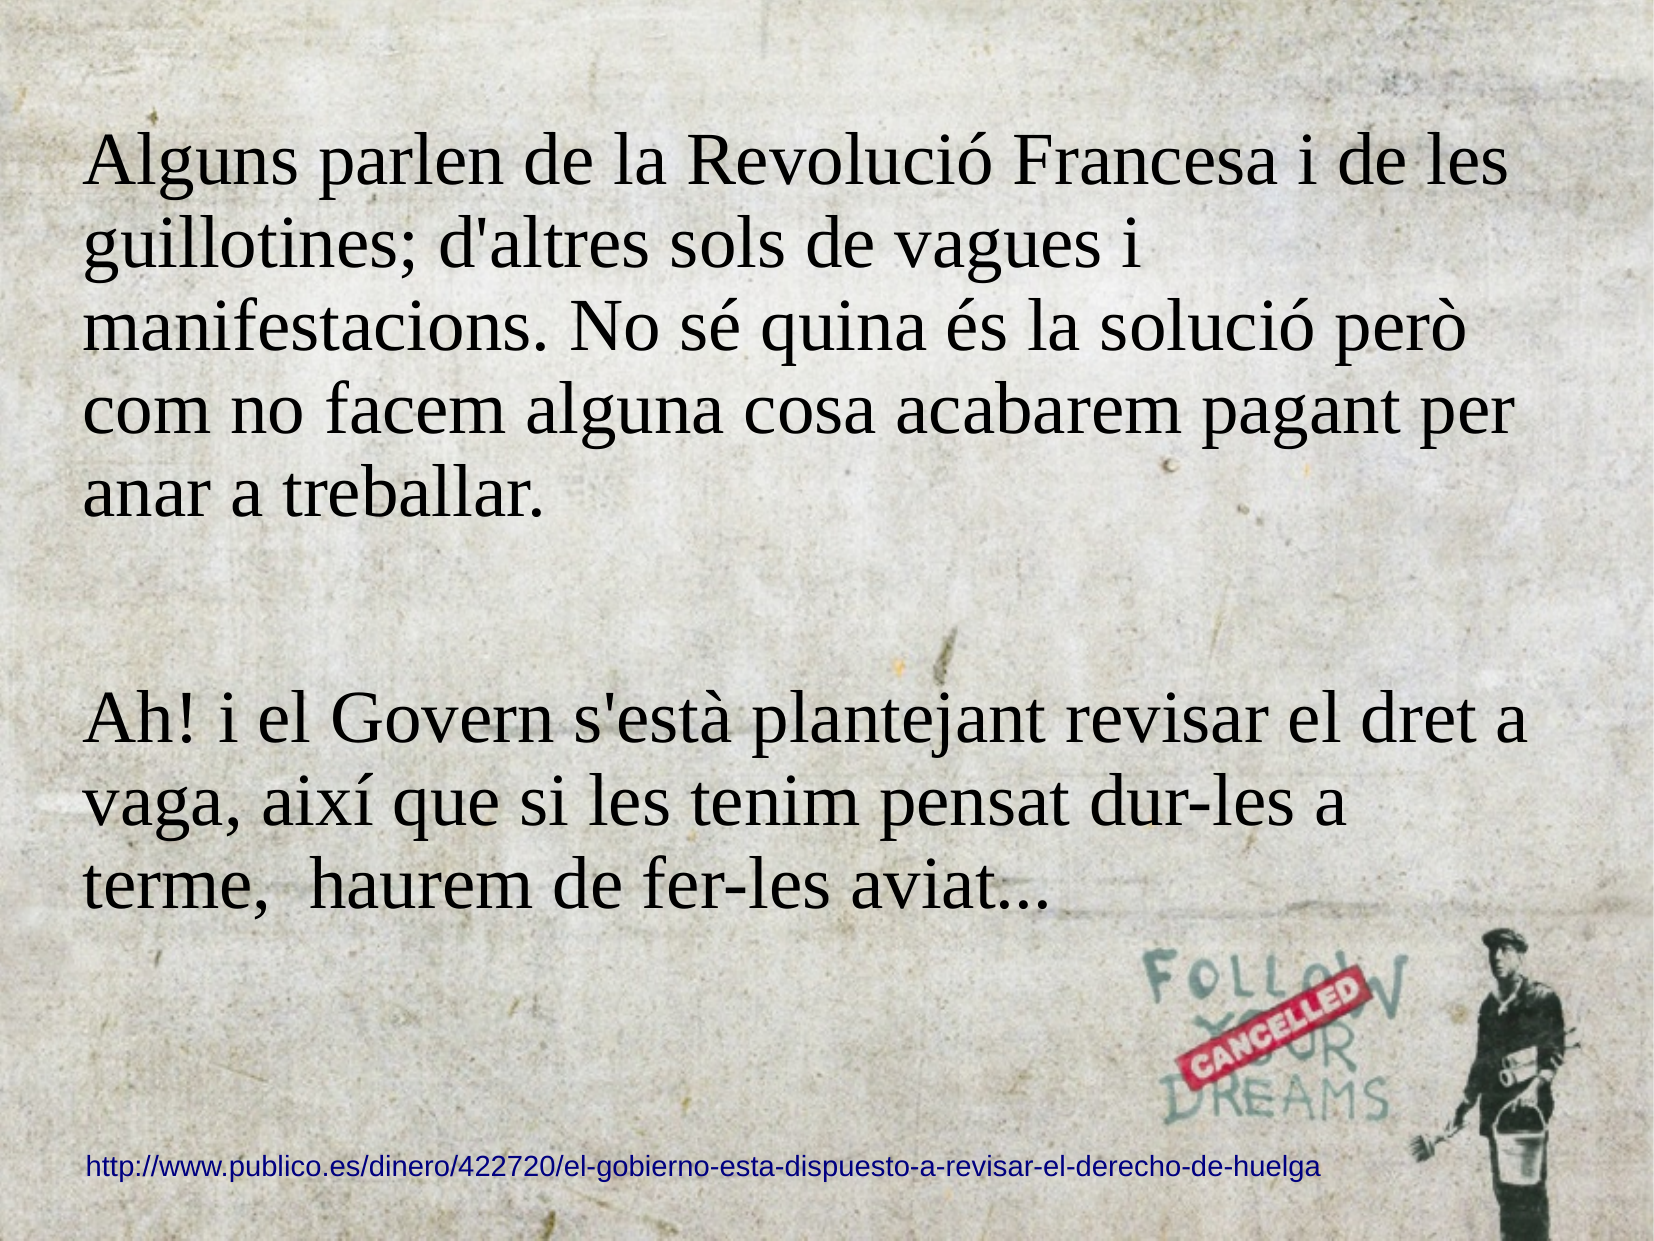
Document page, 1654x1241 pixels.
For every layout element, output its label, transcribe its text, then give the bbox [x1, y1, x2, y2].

list Alguns parlen de la Revolució Francesa i de les guillotines; d'altres sols de vagues i manifestacions. No sé quina és la solució però com no facem alguna cosa acabarem pagant per anar a treballar. Ah! i el Govern s'està plantejant revisar el dret a vaga, així que si les tenim pensat dur-les a terme, haurem de fer-les aviat... [82, 118, 1538, 1010]
text_box http://www.publico.es/dinero/422720/el-gobierno-esta-dispuesto-a-revisar-el-derecho-de-huelga [70, 1110, 1418, 1191]
picture [0, 0, 1654, 1241]
